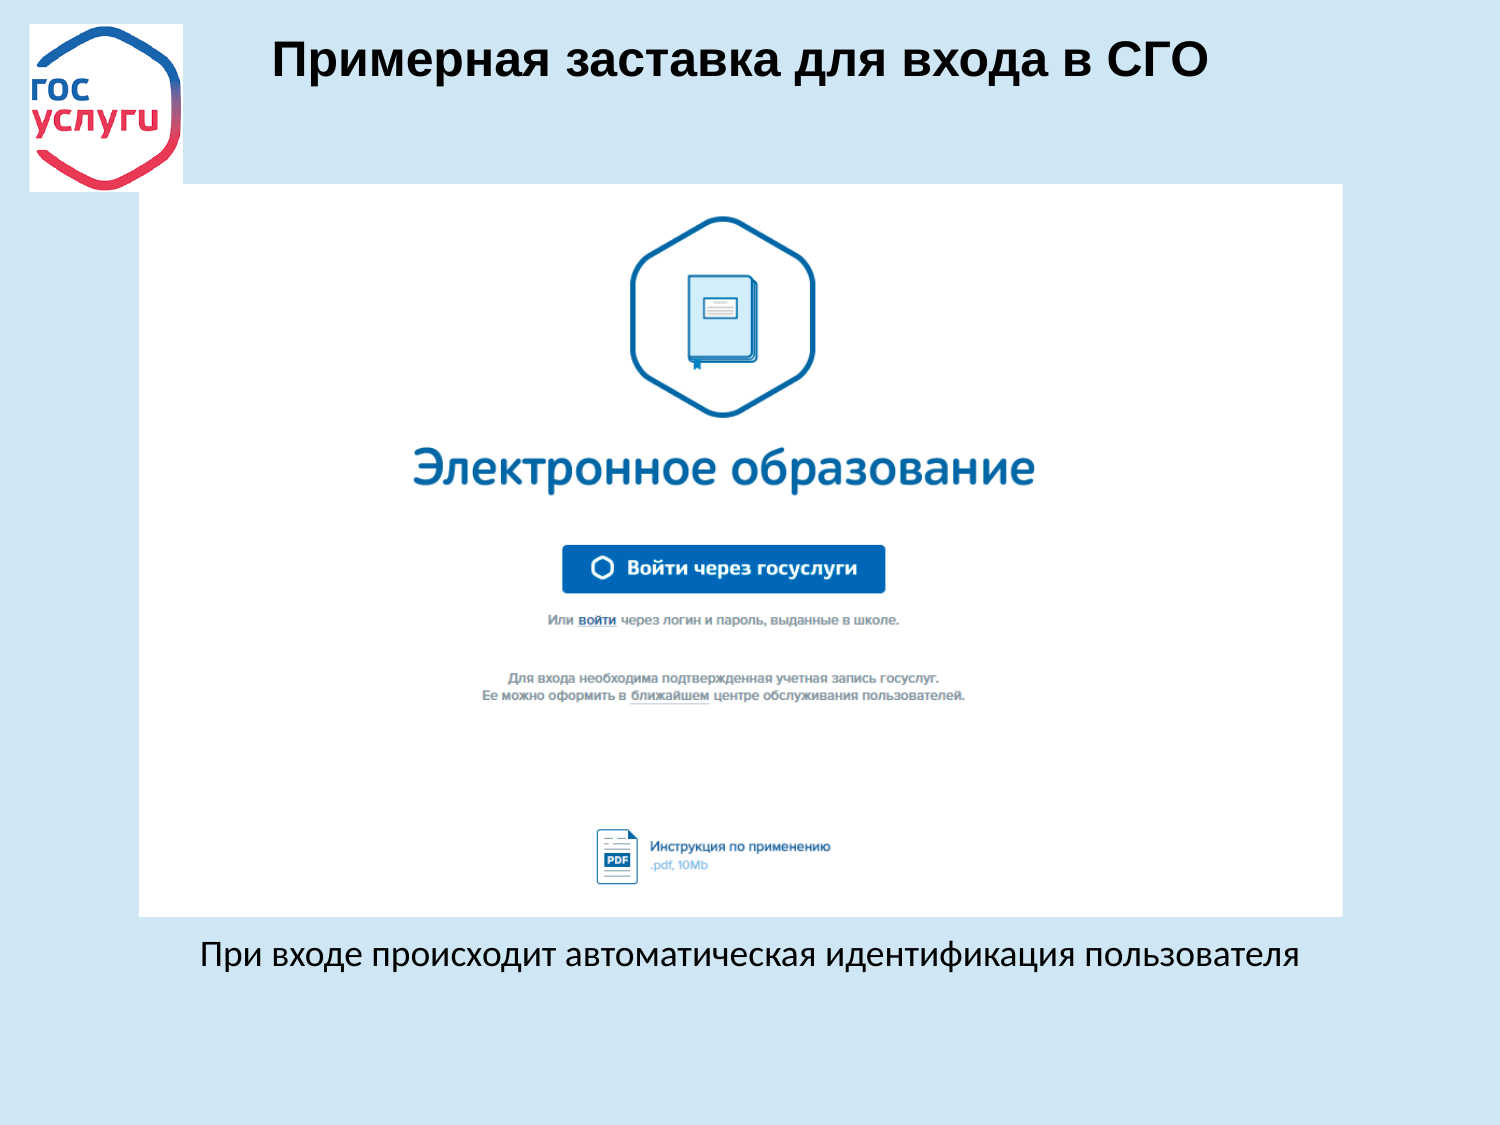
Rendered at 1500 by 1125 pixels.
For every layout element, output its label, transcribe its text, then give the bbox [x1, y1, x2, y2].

text_box При входе происходит автоматическая идентификация пользователя [185, 921, 1343, 982]
text_box Примерная заставка для входа в СГО [242, 19, 1240, 94]
picture [29, 24, 1343, 917]
